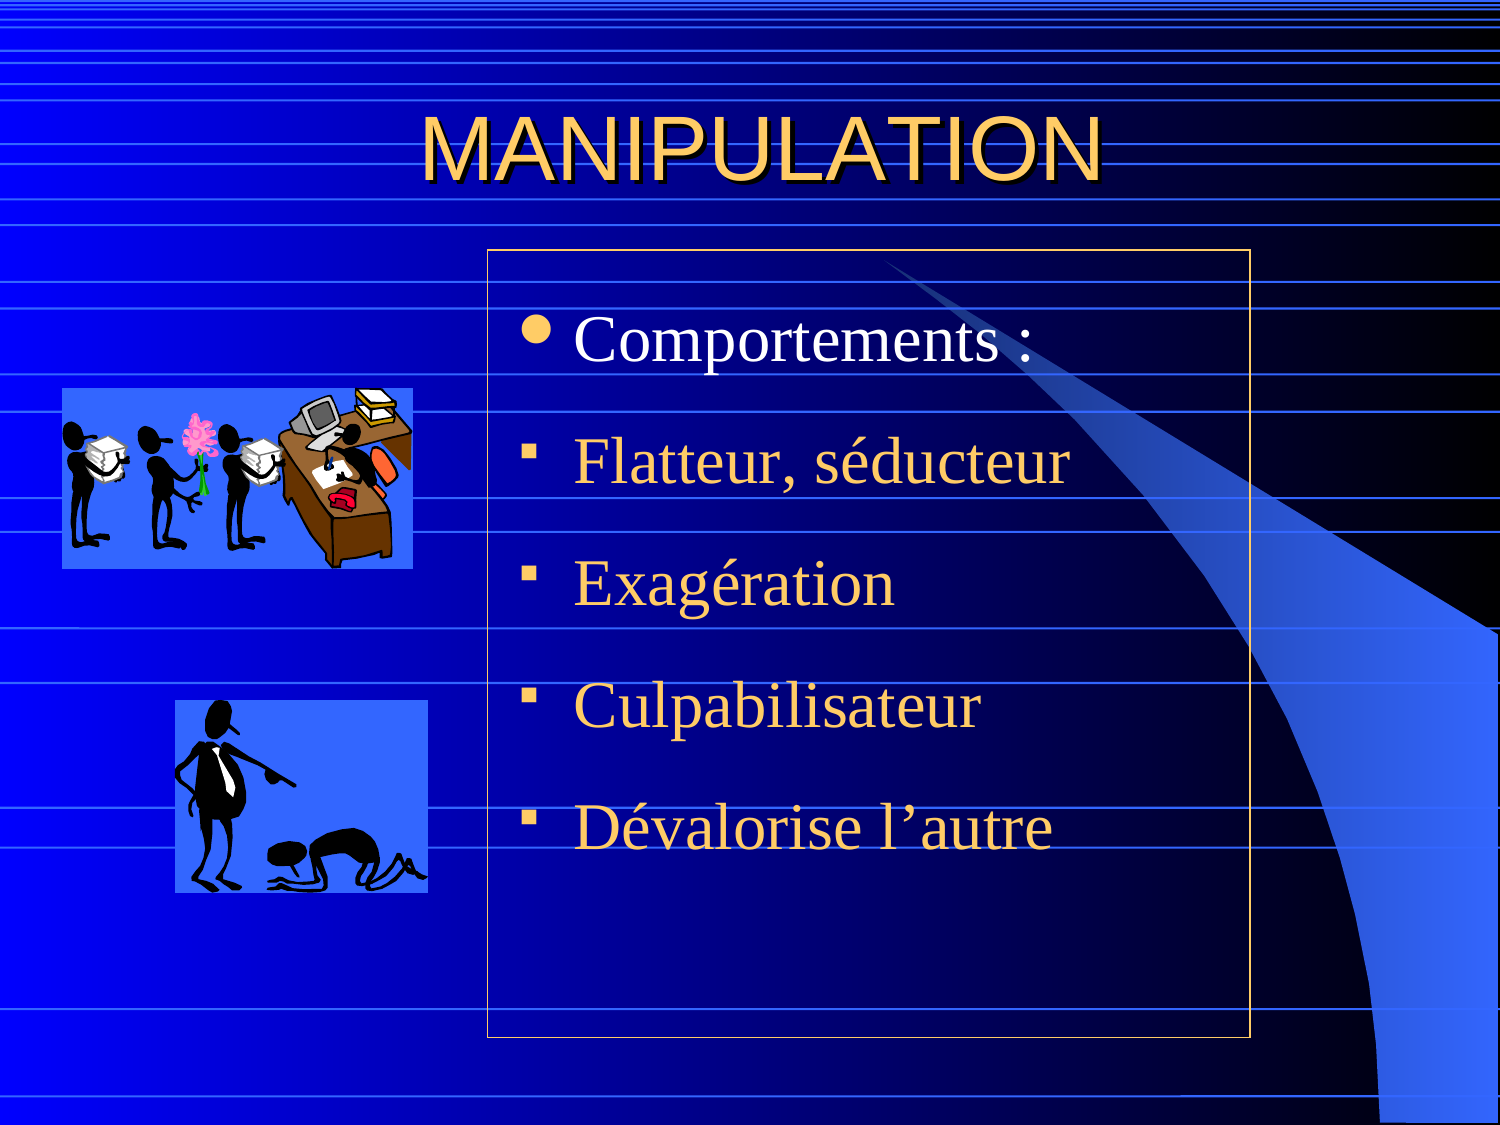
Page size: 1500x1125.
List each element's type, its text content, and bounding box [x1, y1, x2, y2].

picture [62, 387, 413, 569]
list Comportements : Flatteur, séducteur Exagération Culpabilisateur Dévalorise l’autre [487, 249, 1251, 1038]
title MANIPULATION [99, 49, 1426, 238]
picture [174, 699, 429, 893]
